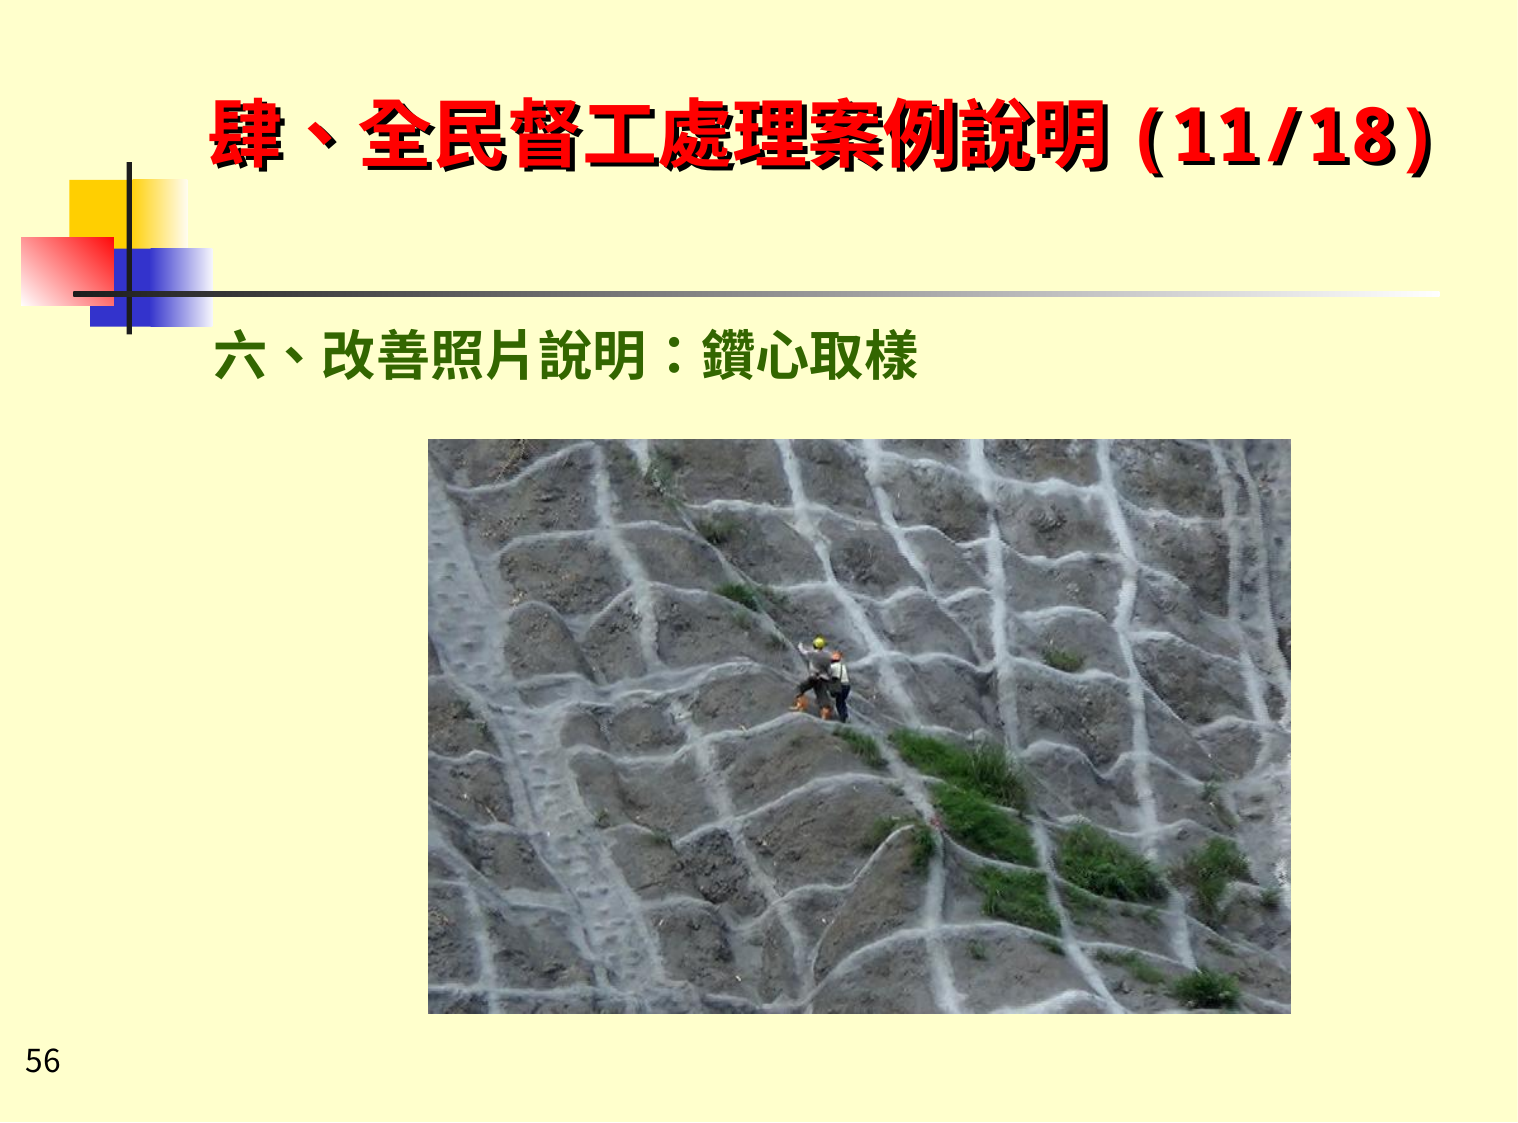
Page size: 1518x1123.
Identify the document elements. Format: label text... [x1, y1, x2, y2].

picture [428, 439, 1291, 1014]
text_box <編號> [0, 1032, 78, 1096]
title 肆、全民督工處理案例說明(11/18) [191, 35, 1485, 275]
list 六、改善照片說明：鑽心取樣 [196, 312, 1489, 403]
